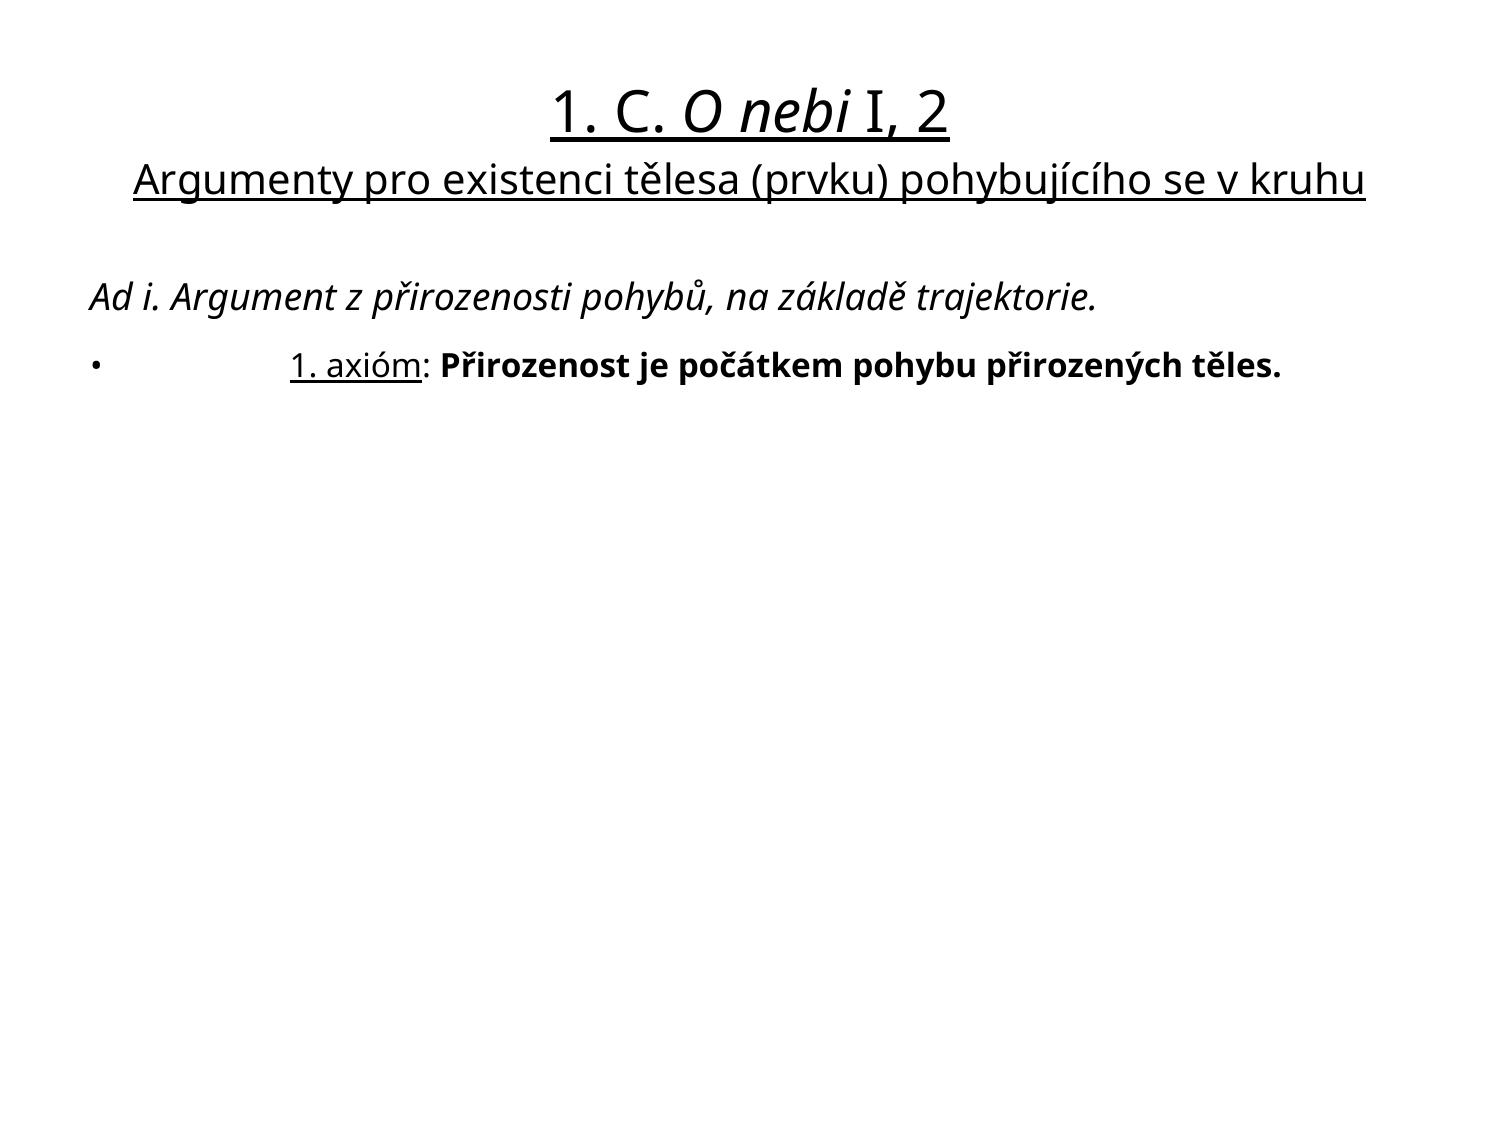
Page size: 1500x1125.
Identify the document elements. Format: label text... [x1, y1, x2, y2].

title 1. C. O nebi I, 2 Argumenty pro existenci tělesa (prvku) pohybujícího se v kruhu [75, 45, 1426, 233]
list Ad i. Argument z přirozenosti pohybů, na základě trajektorie. 1. axióm: Přirozenost je počátkem pohybu přirozených těles. [75, 262, 1426, 1006]
